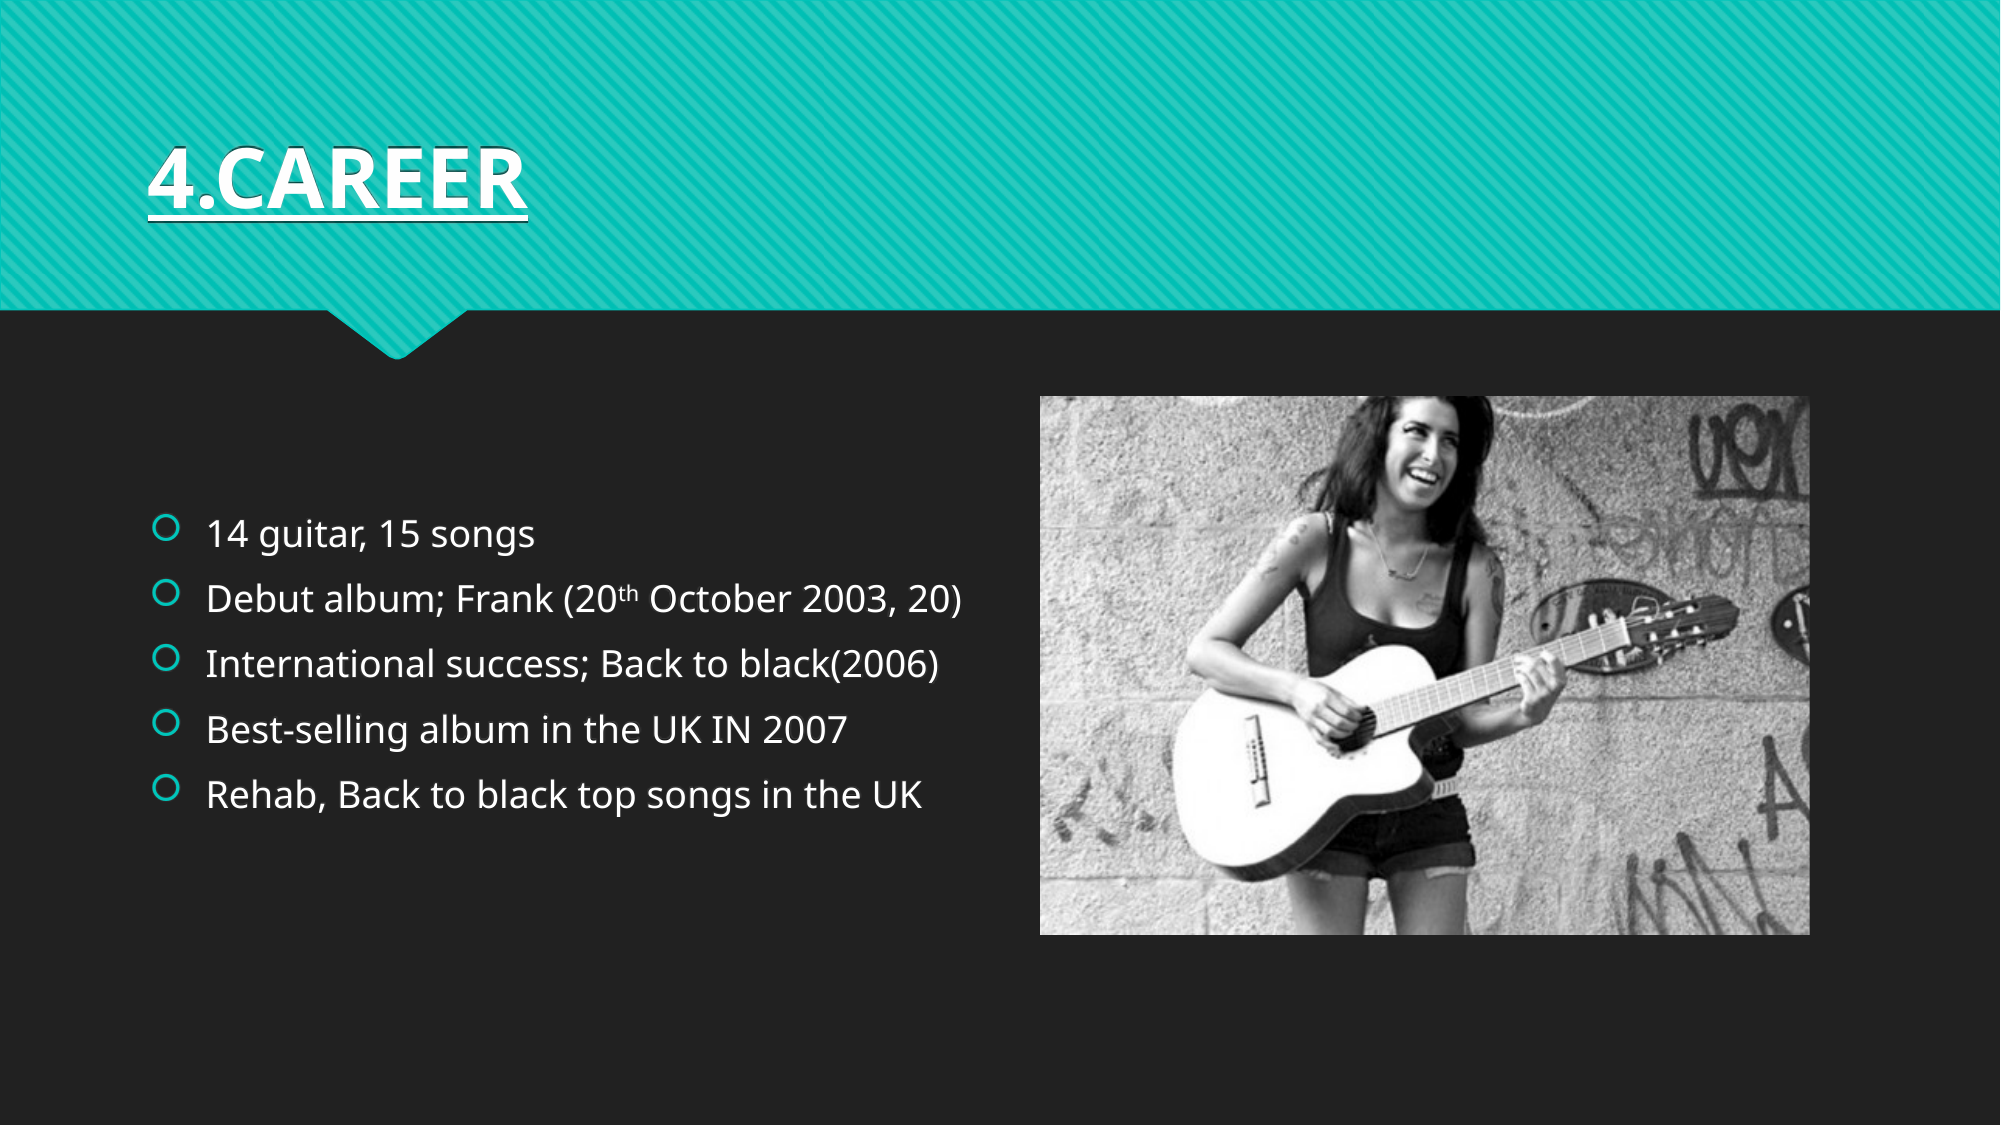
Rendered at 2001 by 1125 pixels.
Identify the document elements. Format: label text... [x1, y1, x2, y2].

list 14 guitar, 15 songs Debut album; Frank (20th October 2003, 20) International success; Back to black(2006) Best-selling album in the UK IN 2007 Rehab, Back to black top songs in the UK [134, 364, 985, 962]
title 4.CAREER [132, 73, 1868, 233]
picture [1, 1, 1999, 357]
picture [1040, 396, 1810, 935]
